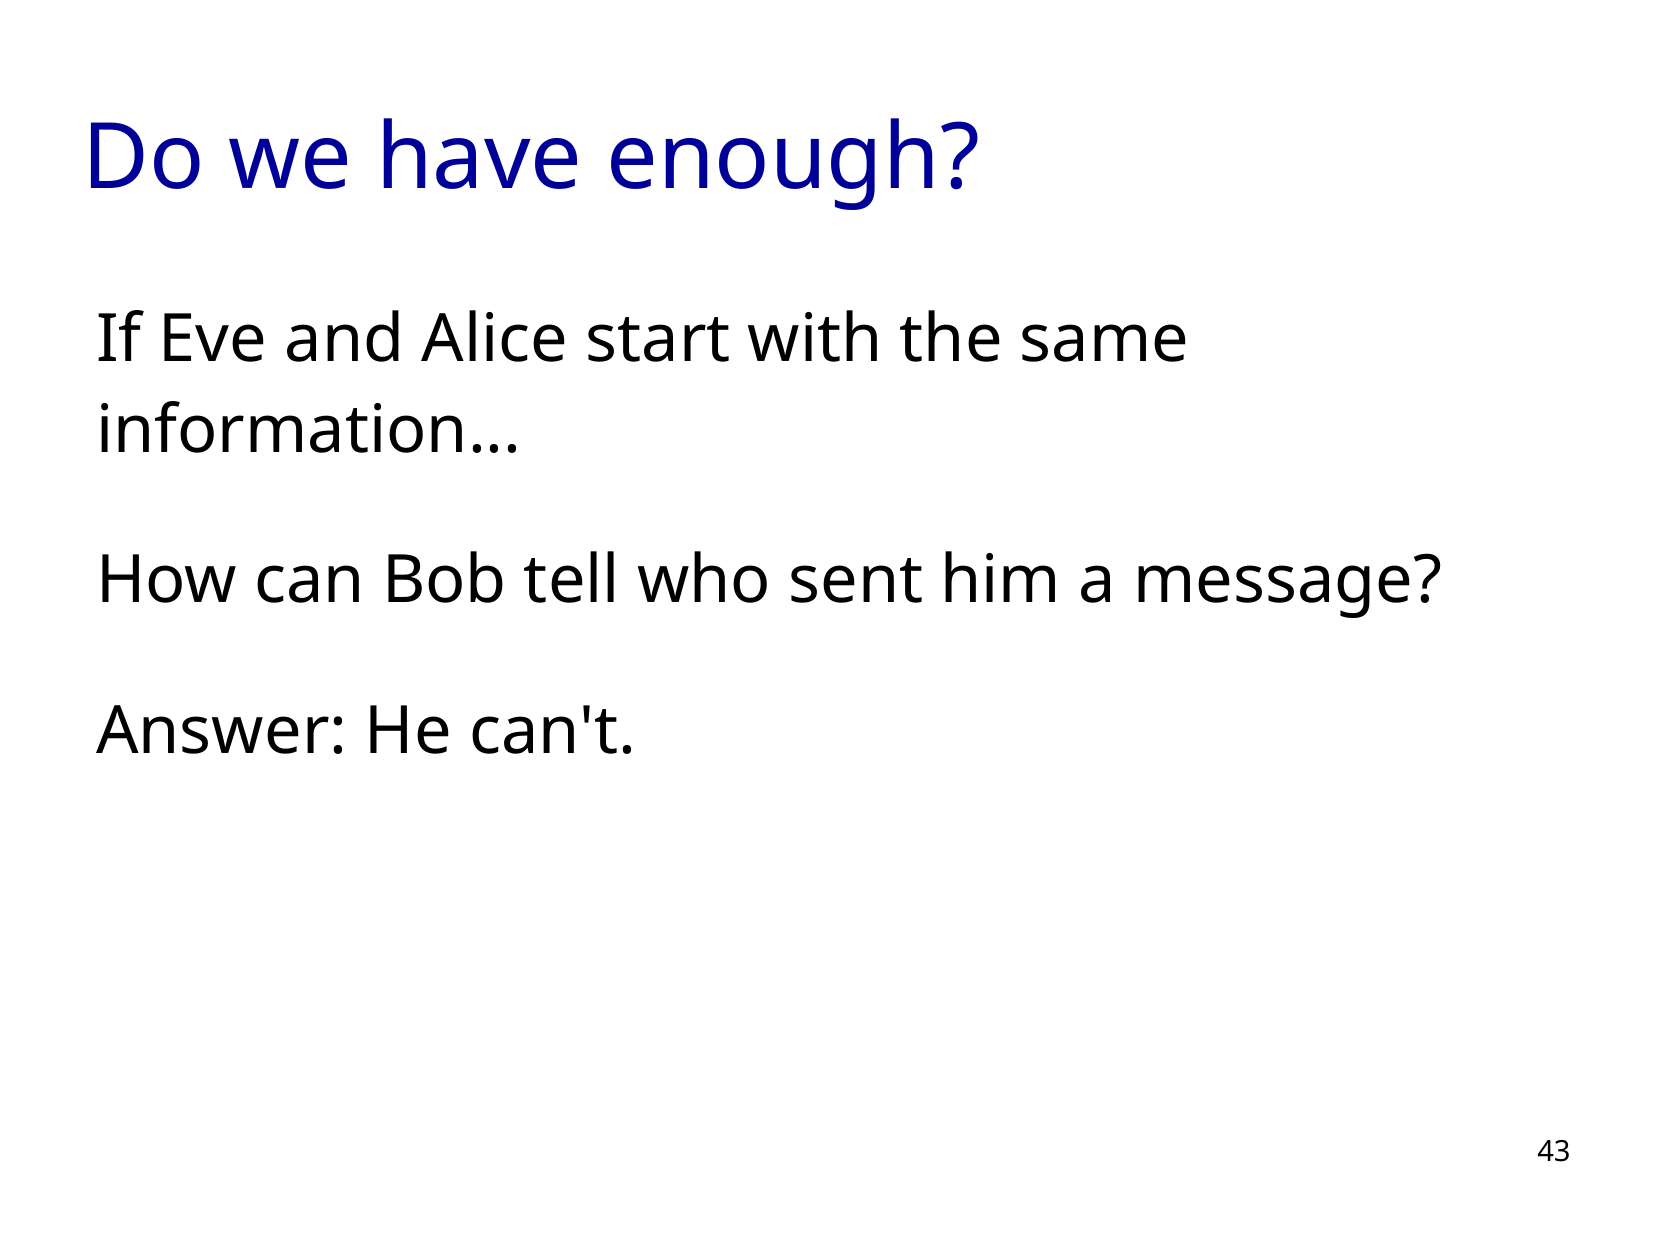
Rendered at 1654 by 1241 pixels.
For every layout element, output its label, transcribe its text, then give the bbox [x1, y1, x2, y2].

list If Eve and Alice start with the same information... How can Bob tell who sent him a message? Answer: He can't. [60, 290, 1571, 1096]
title Do we have enough? [82, 49, 1571, 257]
